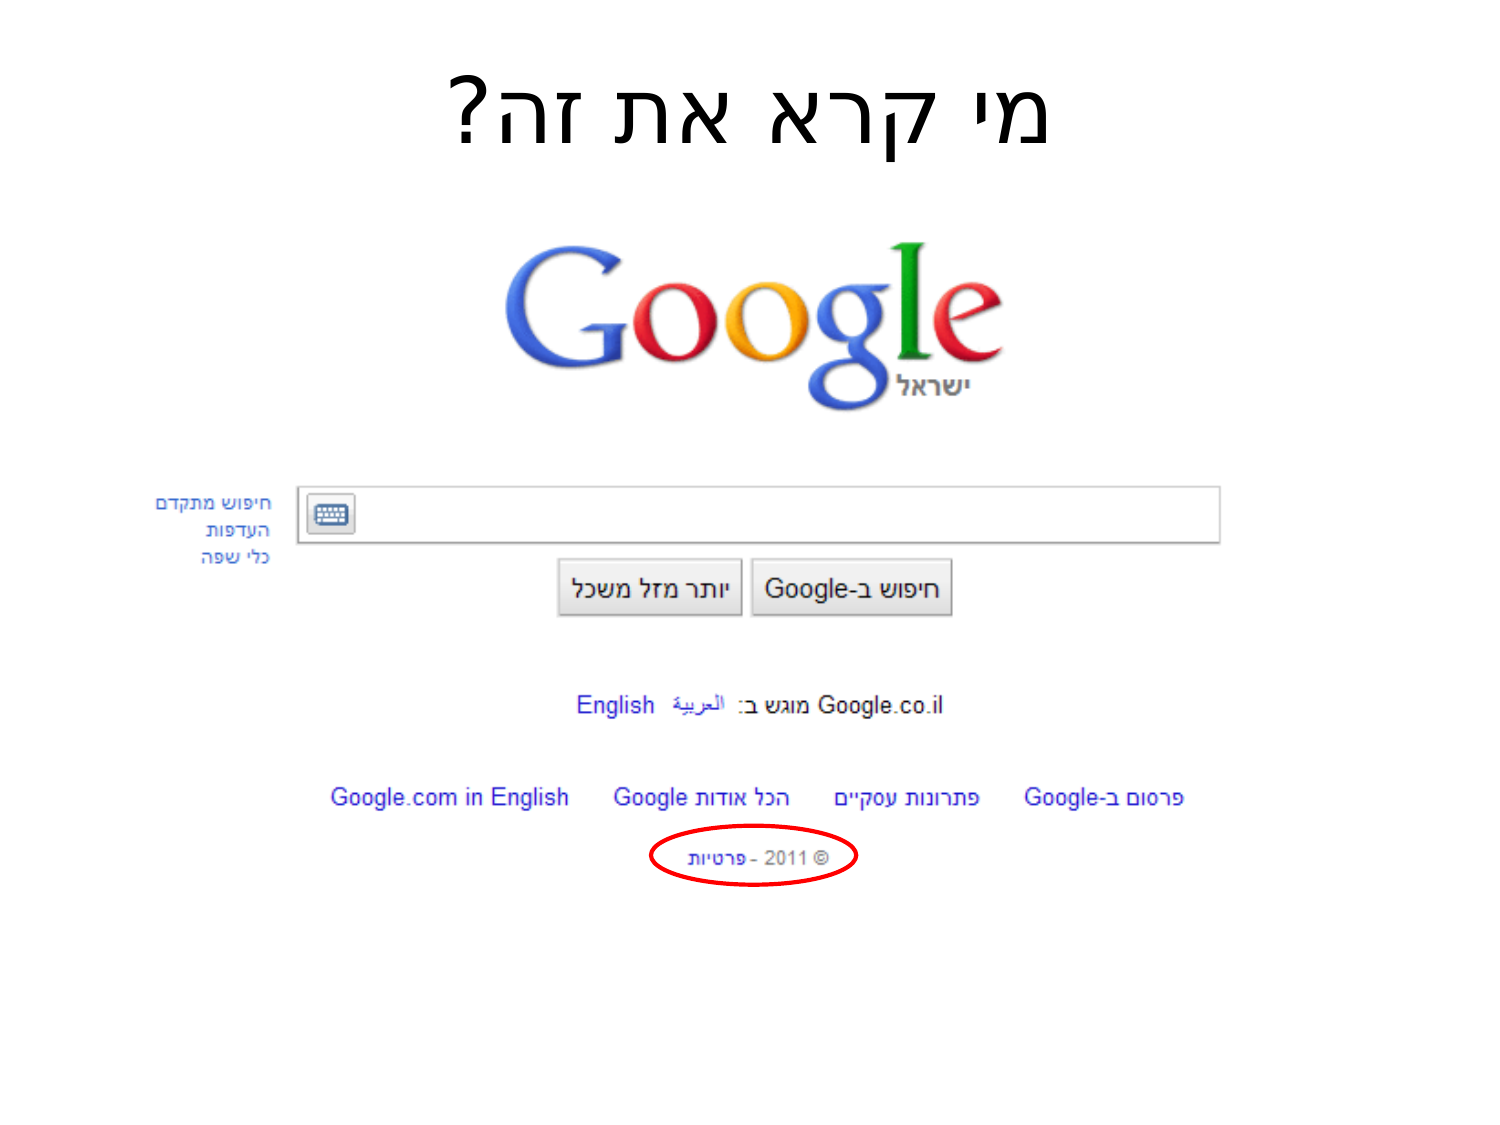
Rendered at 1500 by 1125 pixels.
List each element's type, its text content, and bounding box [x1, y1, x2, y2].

picture [0, 194, 1500, 1125]
text_box מי קרא את זה? [75, 45, 1425, 194]
